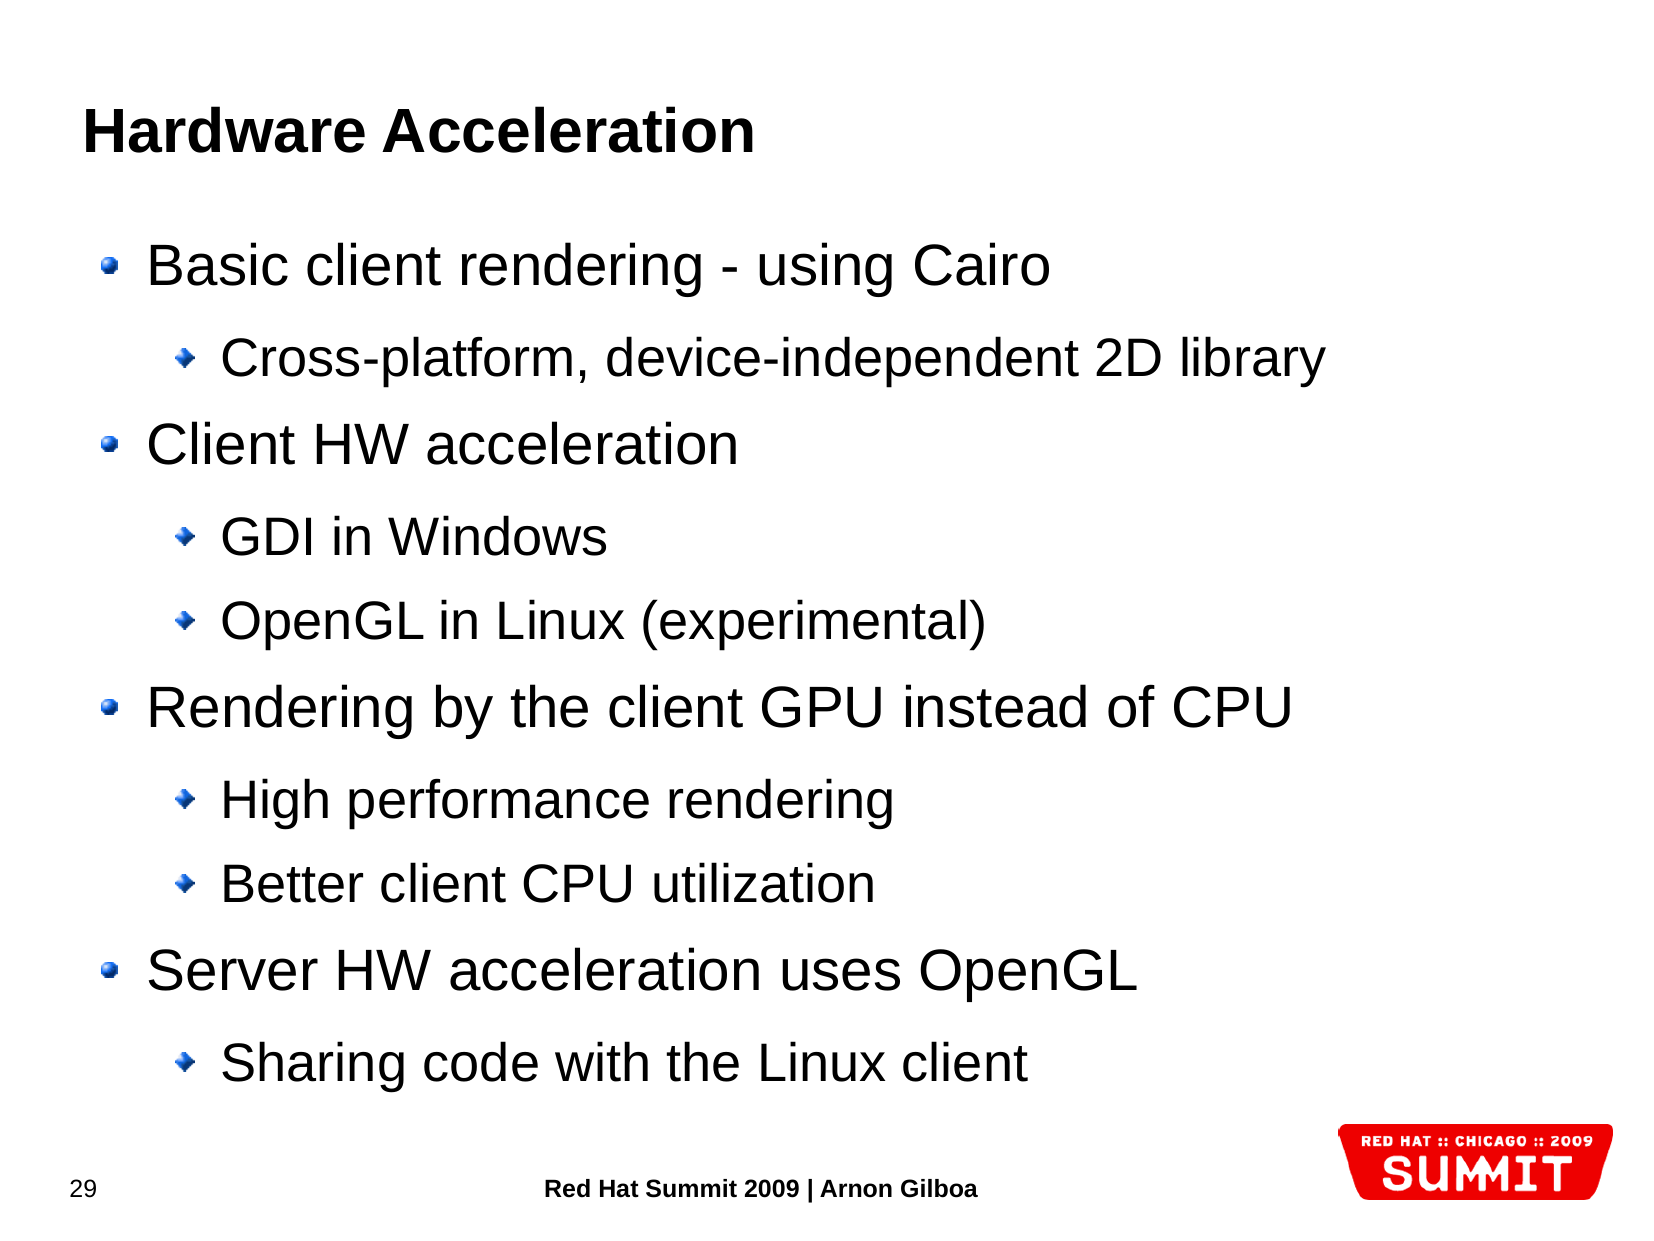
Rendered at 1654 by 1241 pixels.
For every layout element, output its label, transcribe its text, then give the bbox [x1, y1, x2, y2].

title Hardware Acceleration [82, 37, 1571, 226]
picture [1338, 1124, 1613, 1200]
list Basic client rendering - using Cairo Cross-platform, device-independent 2D library Client HW acceleration GDI in Windows OpenGL in Linux (experimental) Rendering by the client GPU instead of CPU High performance rendering Better client CPU utilization Server HW acceleration uses OpenGL Sharing code with the Linux client [86, 232, 1576, 1093]
